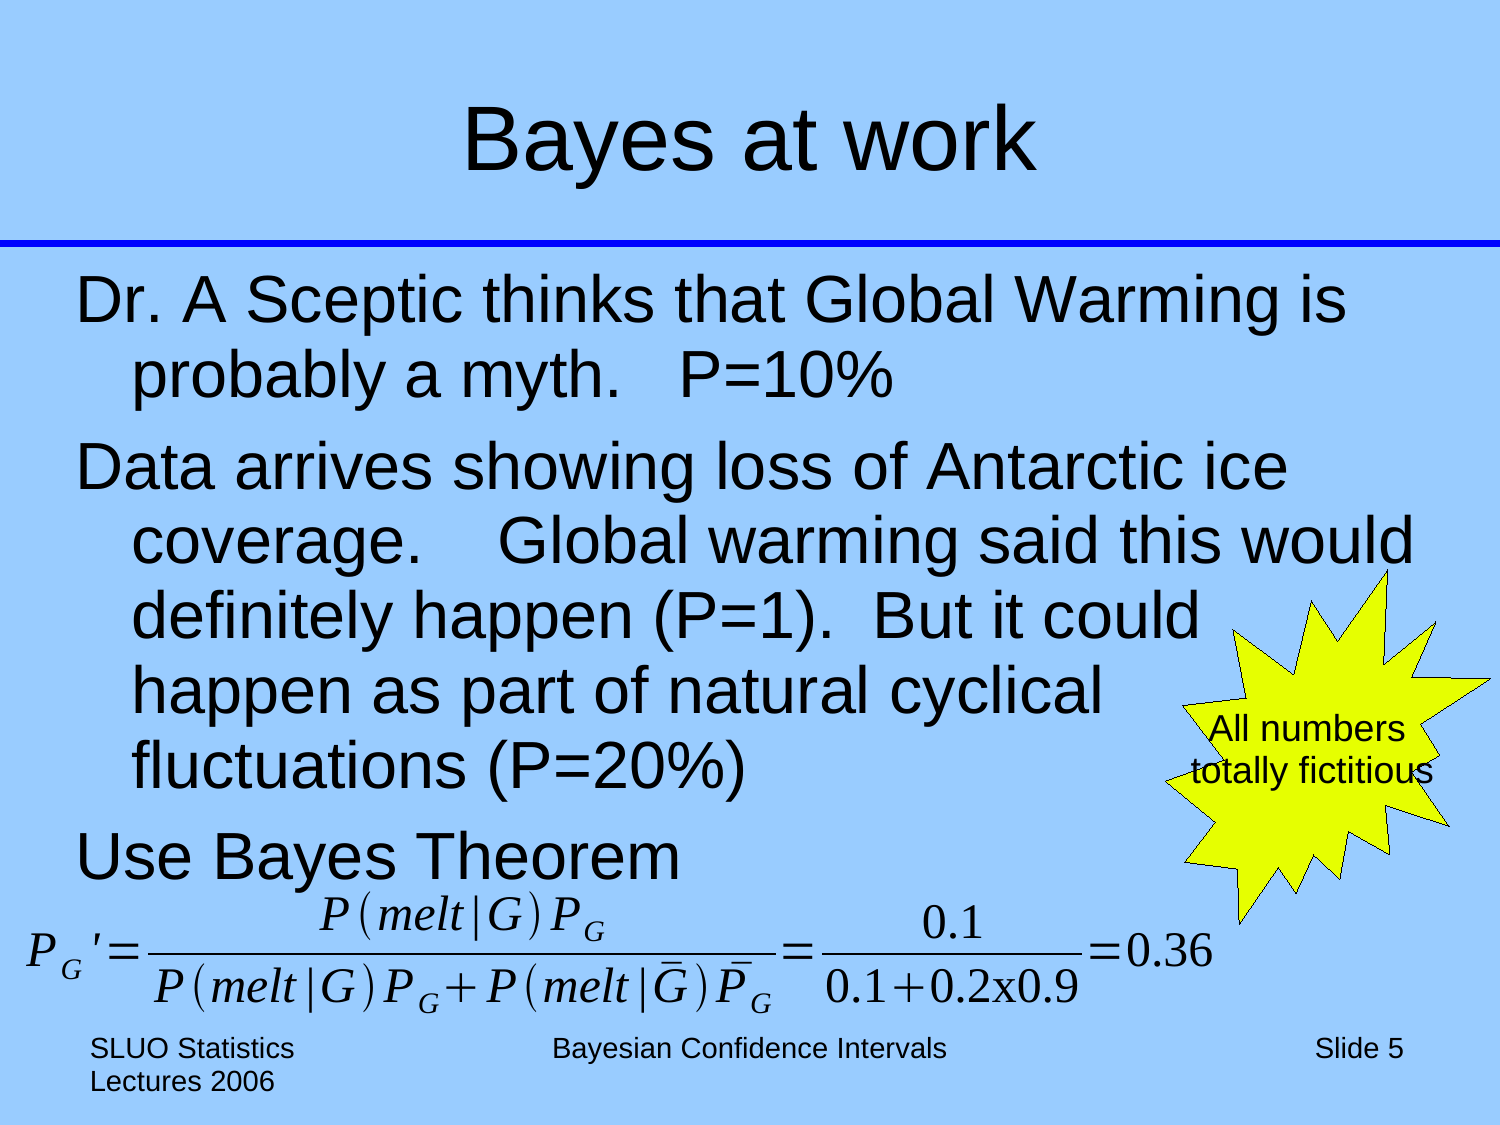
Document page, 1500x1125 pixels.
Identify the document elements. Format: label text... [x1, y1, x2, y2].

chart [17, 885, 1221, 1021]
title Bayes at work [75, 45, 1426, 233]
text_box All numbers totally fictitious [1165, 569, 1491, 925]
list Dr. A Sceptic thinks that Global Warming is probably a myth. P=10% Data arrives showing loss of Antarctic ice coverage. Global warming said this would definitely happen (P=1). But it could happen as part of natural cyclical fluctuations (P=20%) Use Bayes Theorem [75, 262, 1426, 1006]
